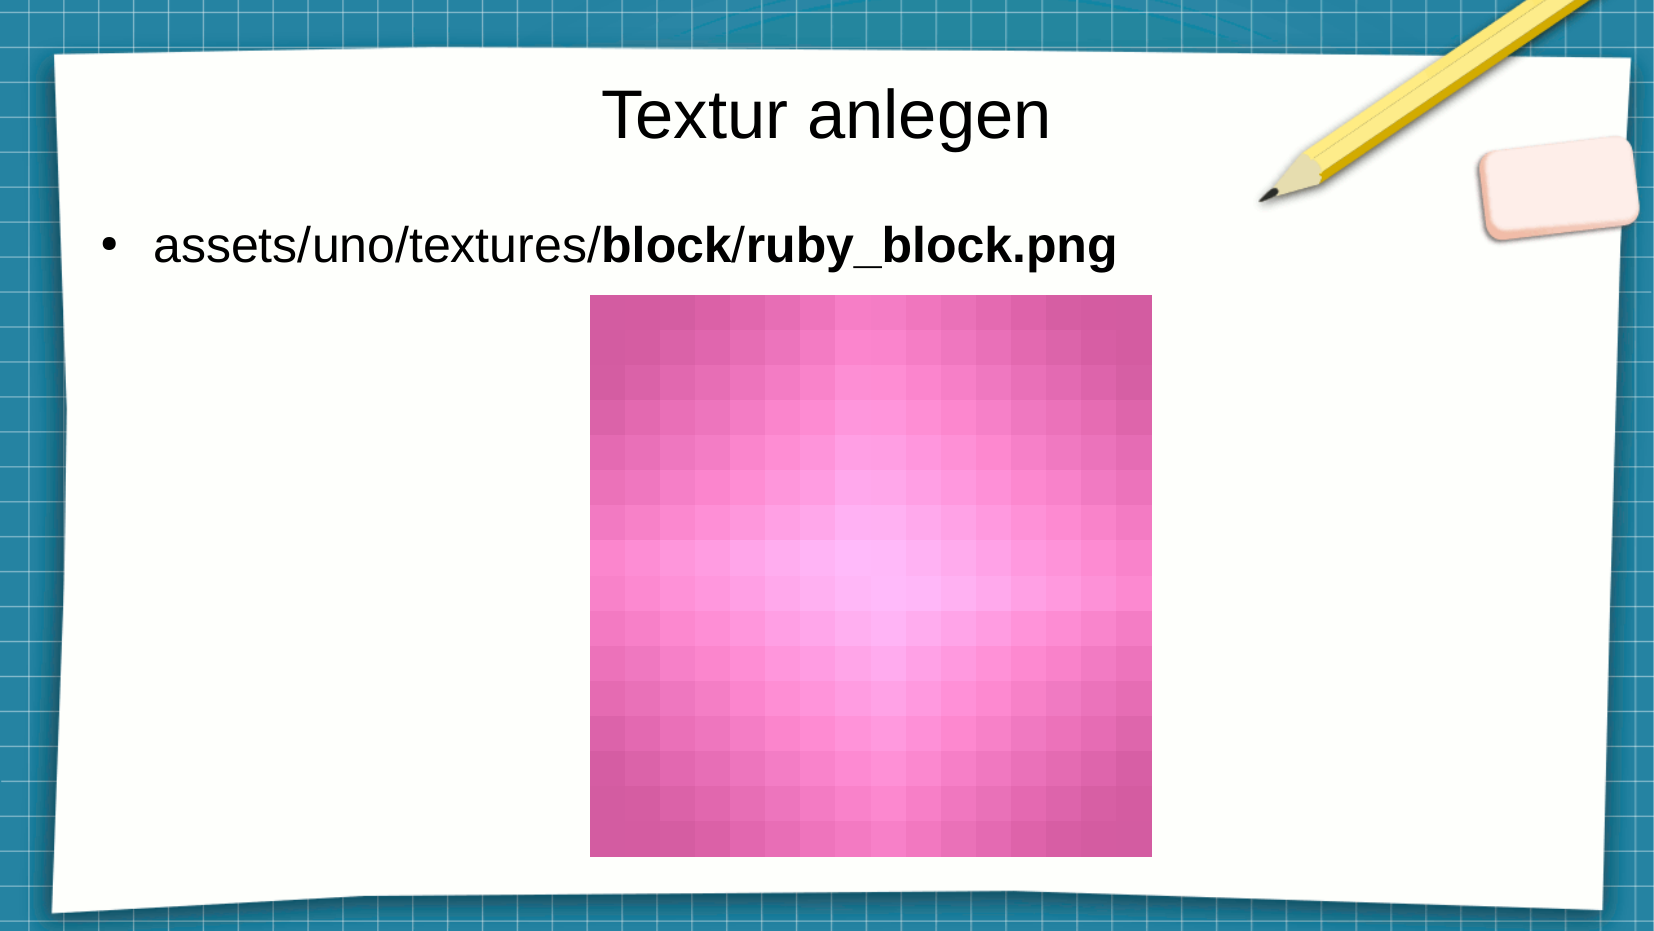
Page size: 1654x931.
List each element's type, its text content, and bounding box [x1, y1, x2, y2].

title Textur anlegen [82, 37, 1571, 193]
list assets/uno/textures/block/ruby_block.png [82, 217, 1571, 325]
picture [0, 0, 1654, 931]
